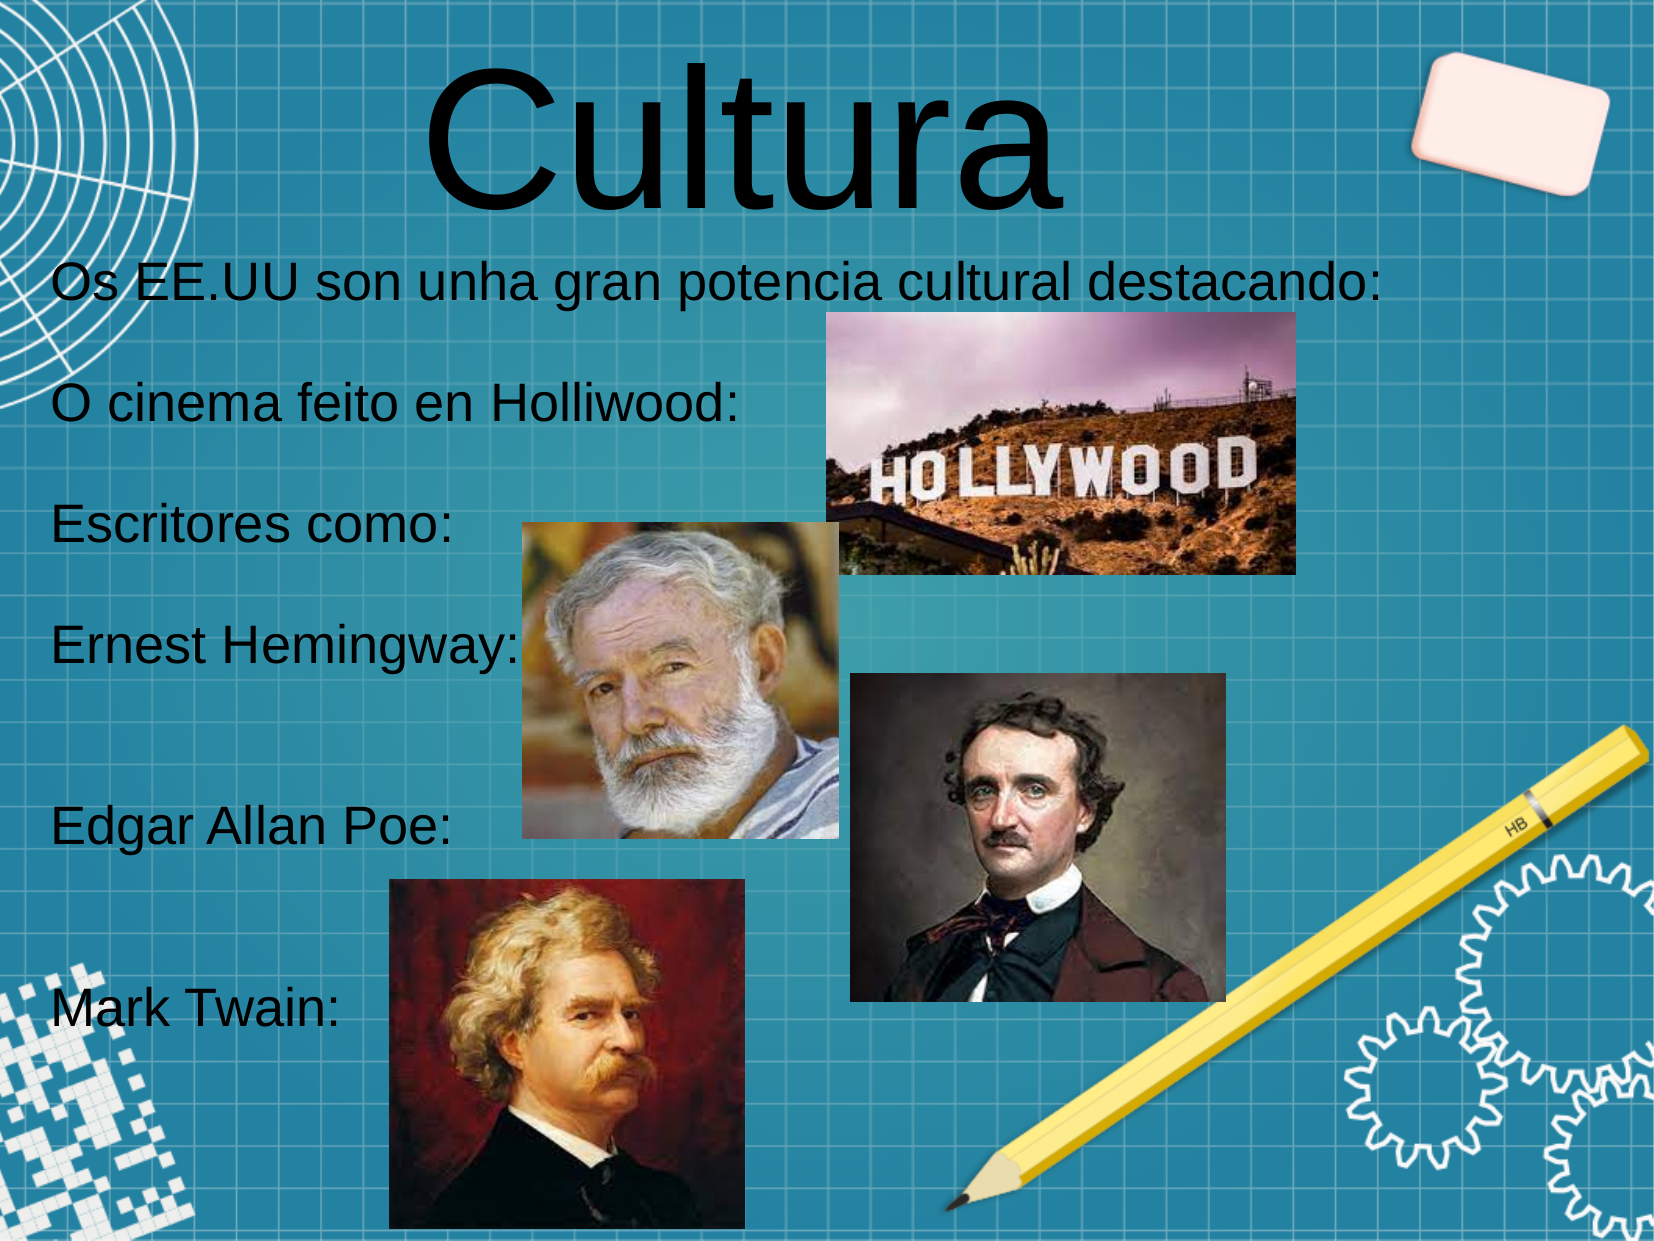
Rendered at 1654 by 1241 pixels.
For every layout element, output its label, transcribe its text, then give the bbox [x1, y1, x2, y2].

text_box Cultura Os EE.UU son unha gran potencia cultural destacando: O cinema feito en Holliwood: Escritores como: Ernest Hemingway: Edgar Allan Poe: Mark Twain: [35, 20, 1583, 1167]
picture [0, 0, 1654, 1241]
